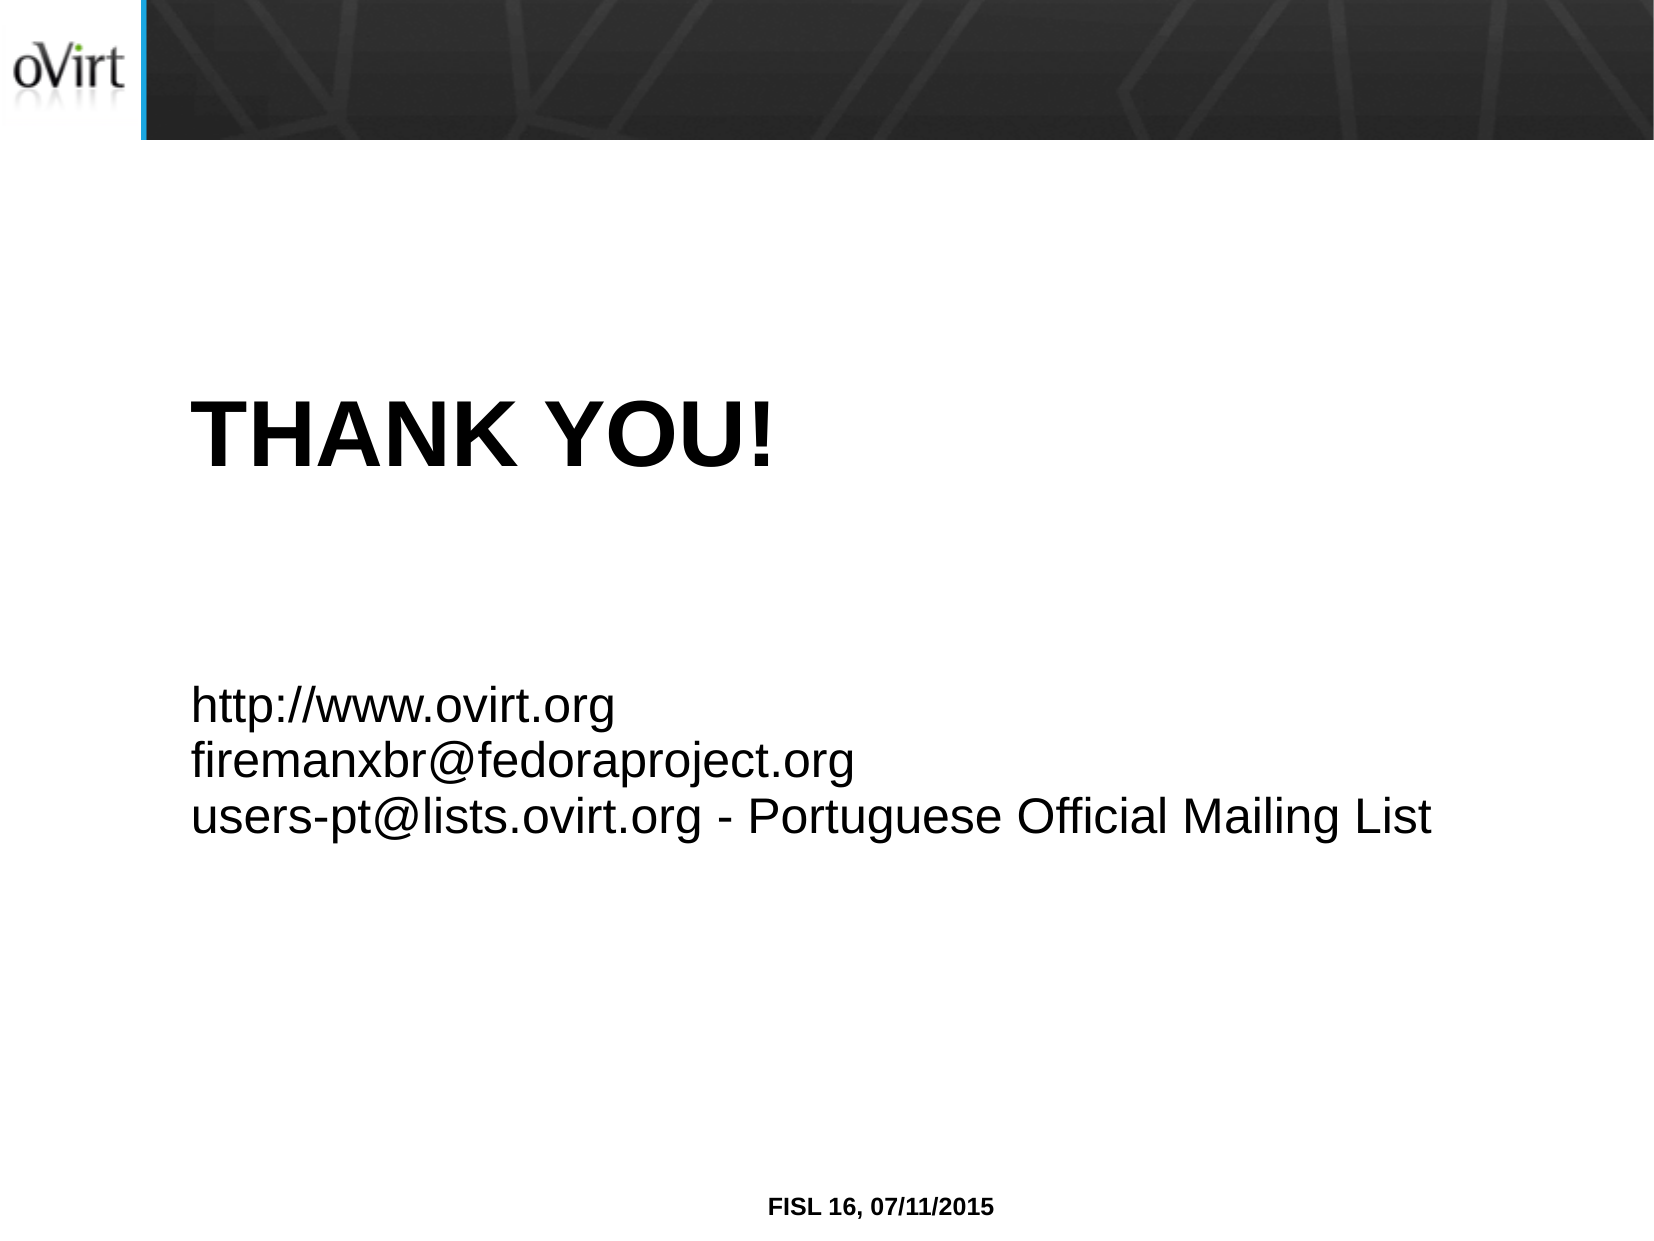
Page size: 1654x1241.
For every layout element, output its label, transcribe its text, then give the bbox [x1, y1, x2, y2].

text_box http://www.ovirt.org firemanxbr@fedoraproject.org users-pt@lists.ovirt.org - Portuguese Official Mailing List [176, 669, 1549, 852]
picture [0, 0, 1654, 140]
text_box THANK YOU! [175, 374, 1549, 510]
